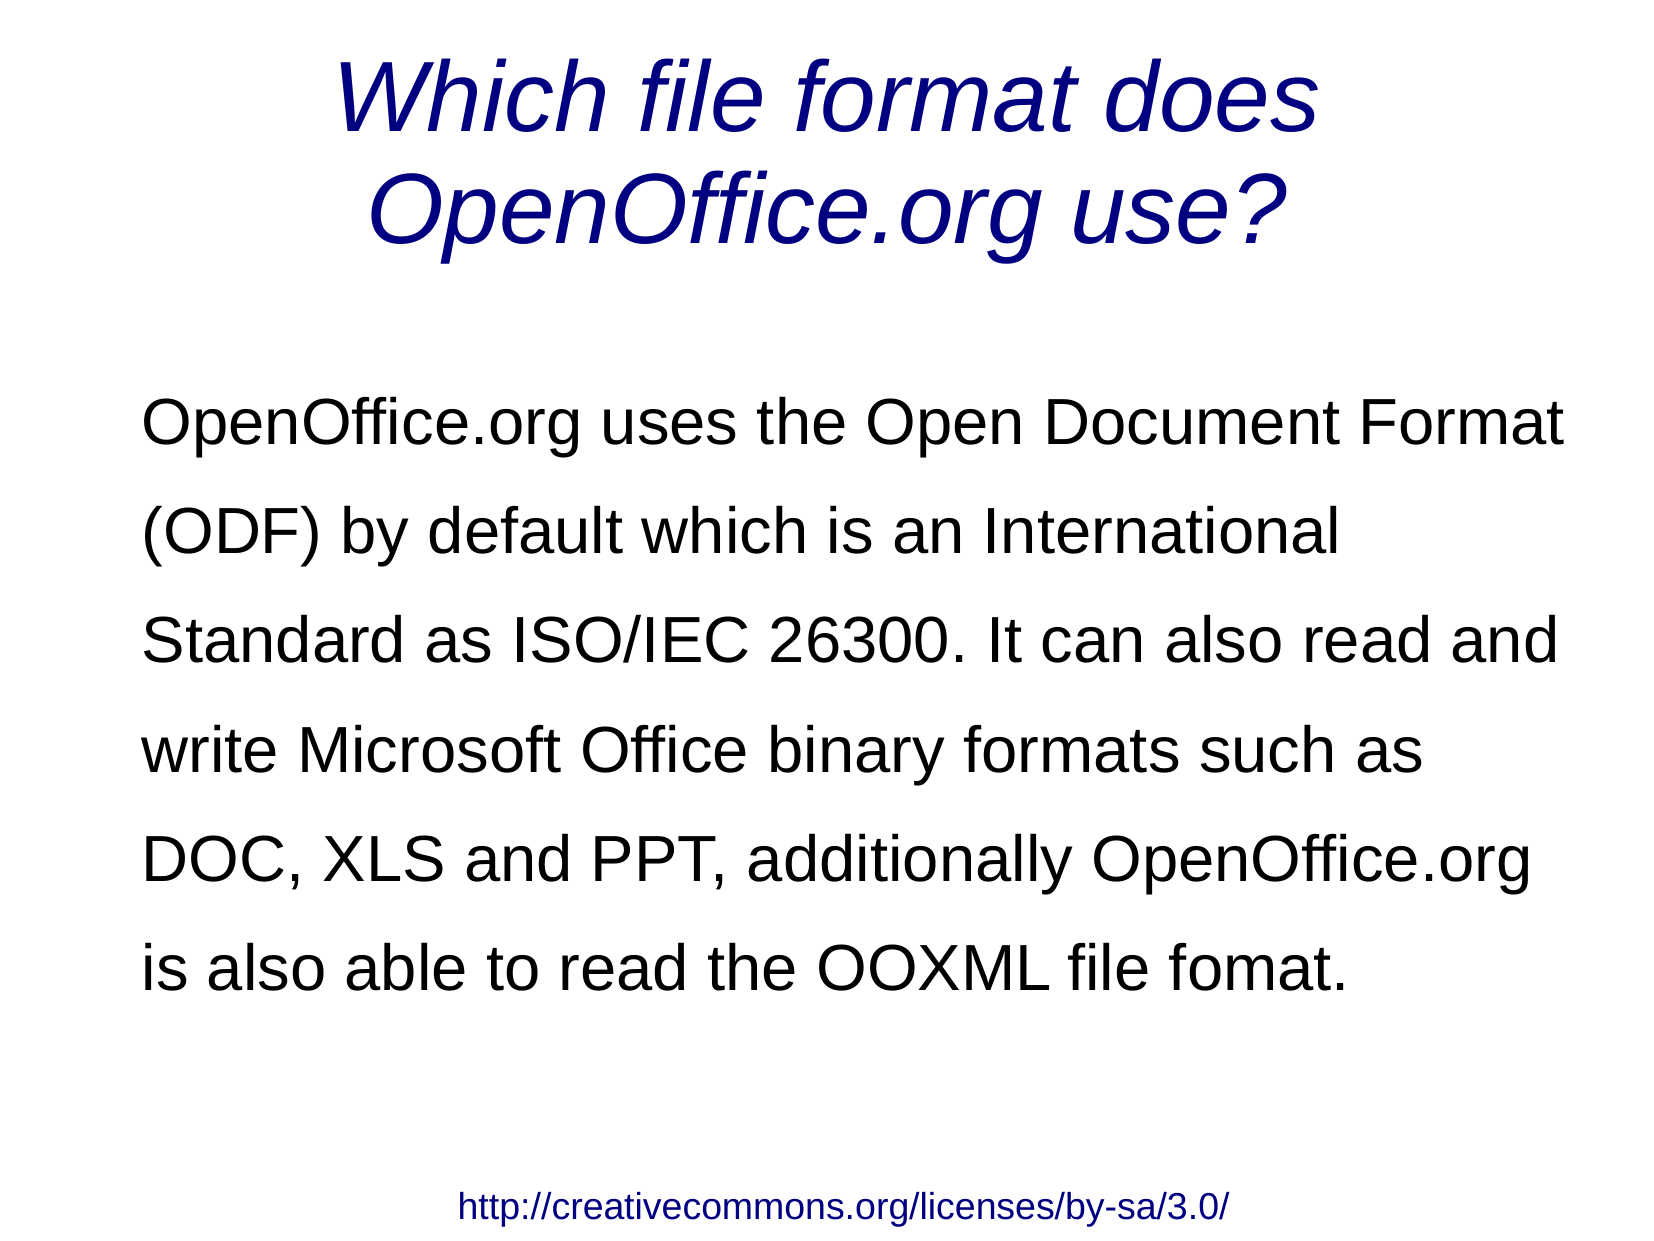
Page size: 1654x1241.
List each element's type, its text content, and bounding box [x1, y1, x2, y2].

list OpenOffice.org uses the Open Document Format (ODF) by default which is an International Standard as ISO/IEC 26300. It can also read and write Microsoft Office binary formats such as DOC, XLS and PPT, additionally OpenOffice.org is also able to read the OOXML file fomat. [141, 349, 1571, 1109]
title Which file format does OpenOffice.org use? [82, 41, 1571, 265]
